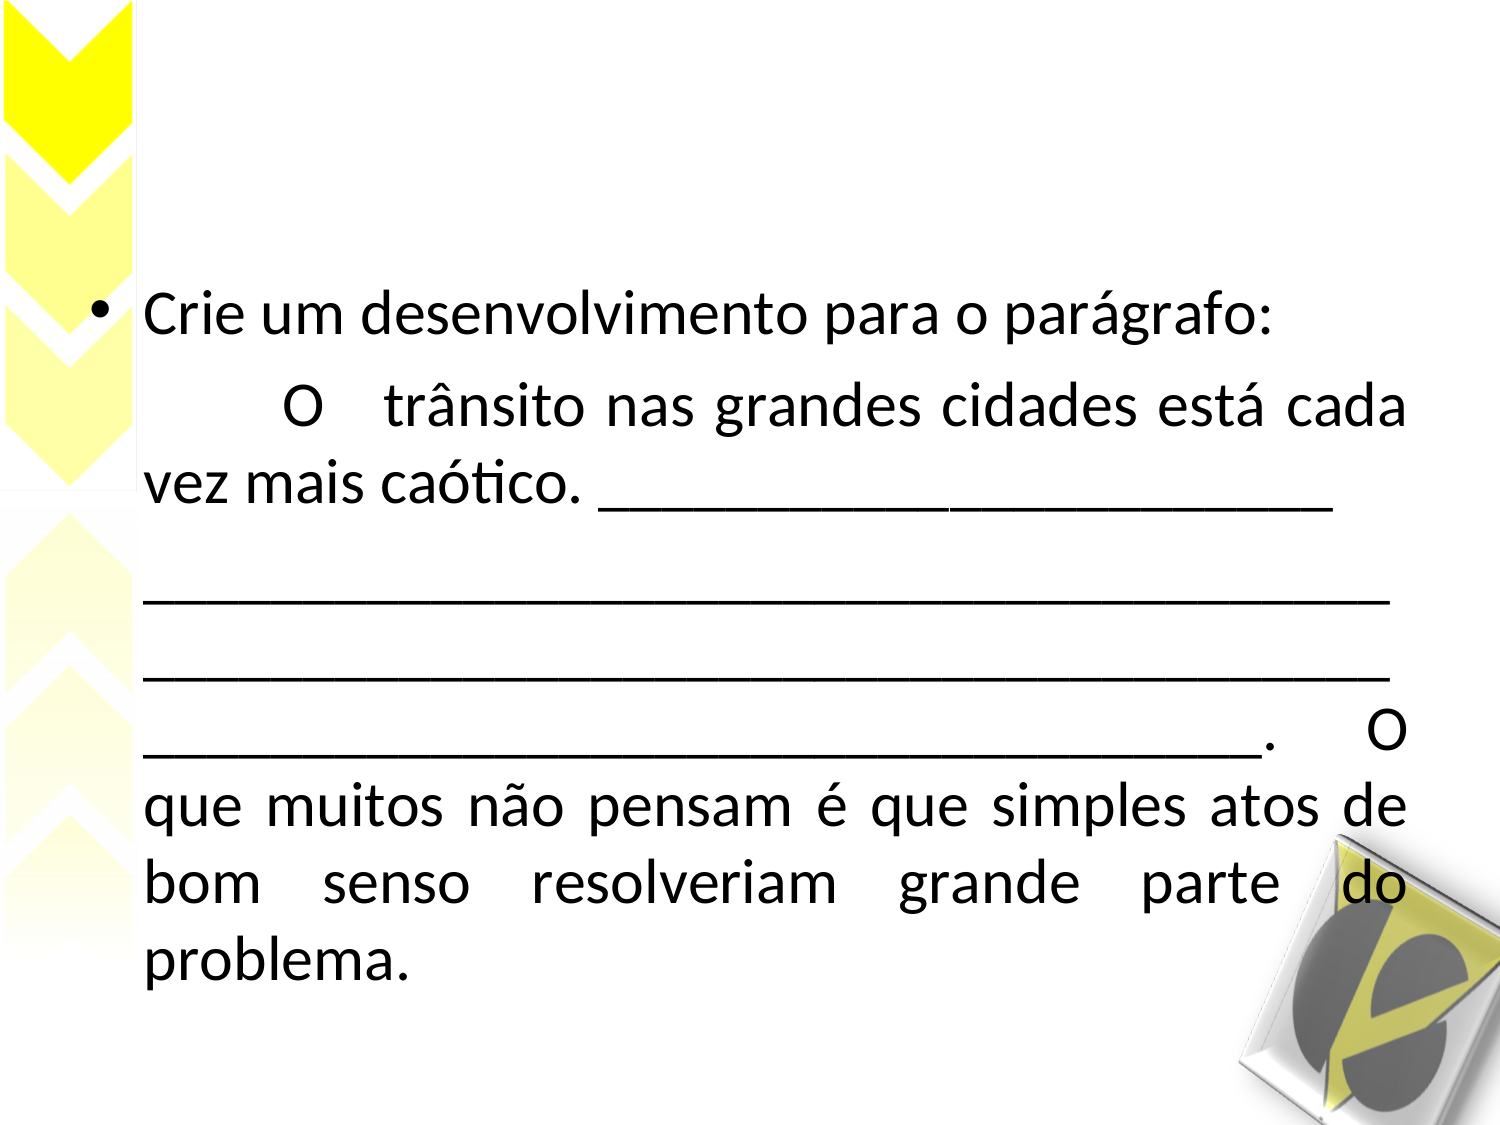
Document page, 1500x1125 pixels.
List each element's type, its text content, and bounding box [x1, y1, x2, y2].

picture [1194, 786, 1500, 1125]
picture [0, 0, 140, 1003]
list Crie um desenvolvimento para o parágrafo: O trânsito nas grandes cidades está cada vez mais caótico. _______________________ _________________________________________________________________________________________________________________. O que muitos não pensam é que simples atos de bom senso resolveriam grande parte do problema. [75, 262, 1426, 1005]
